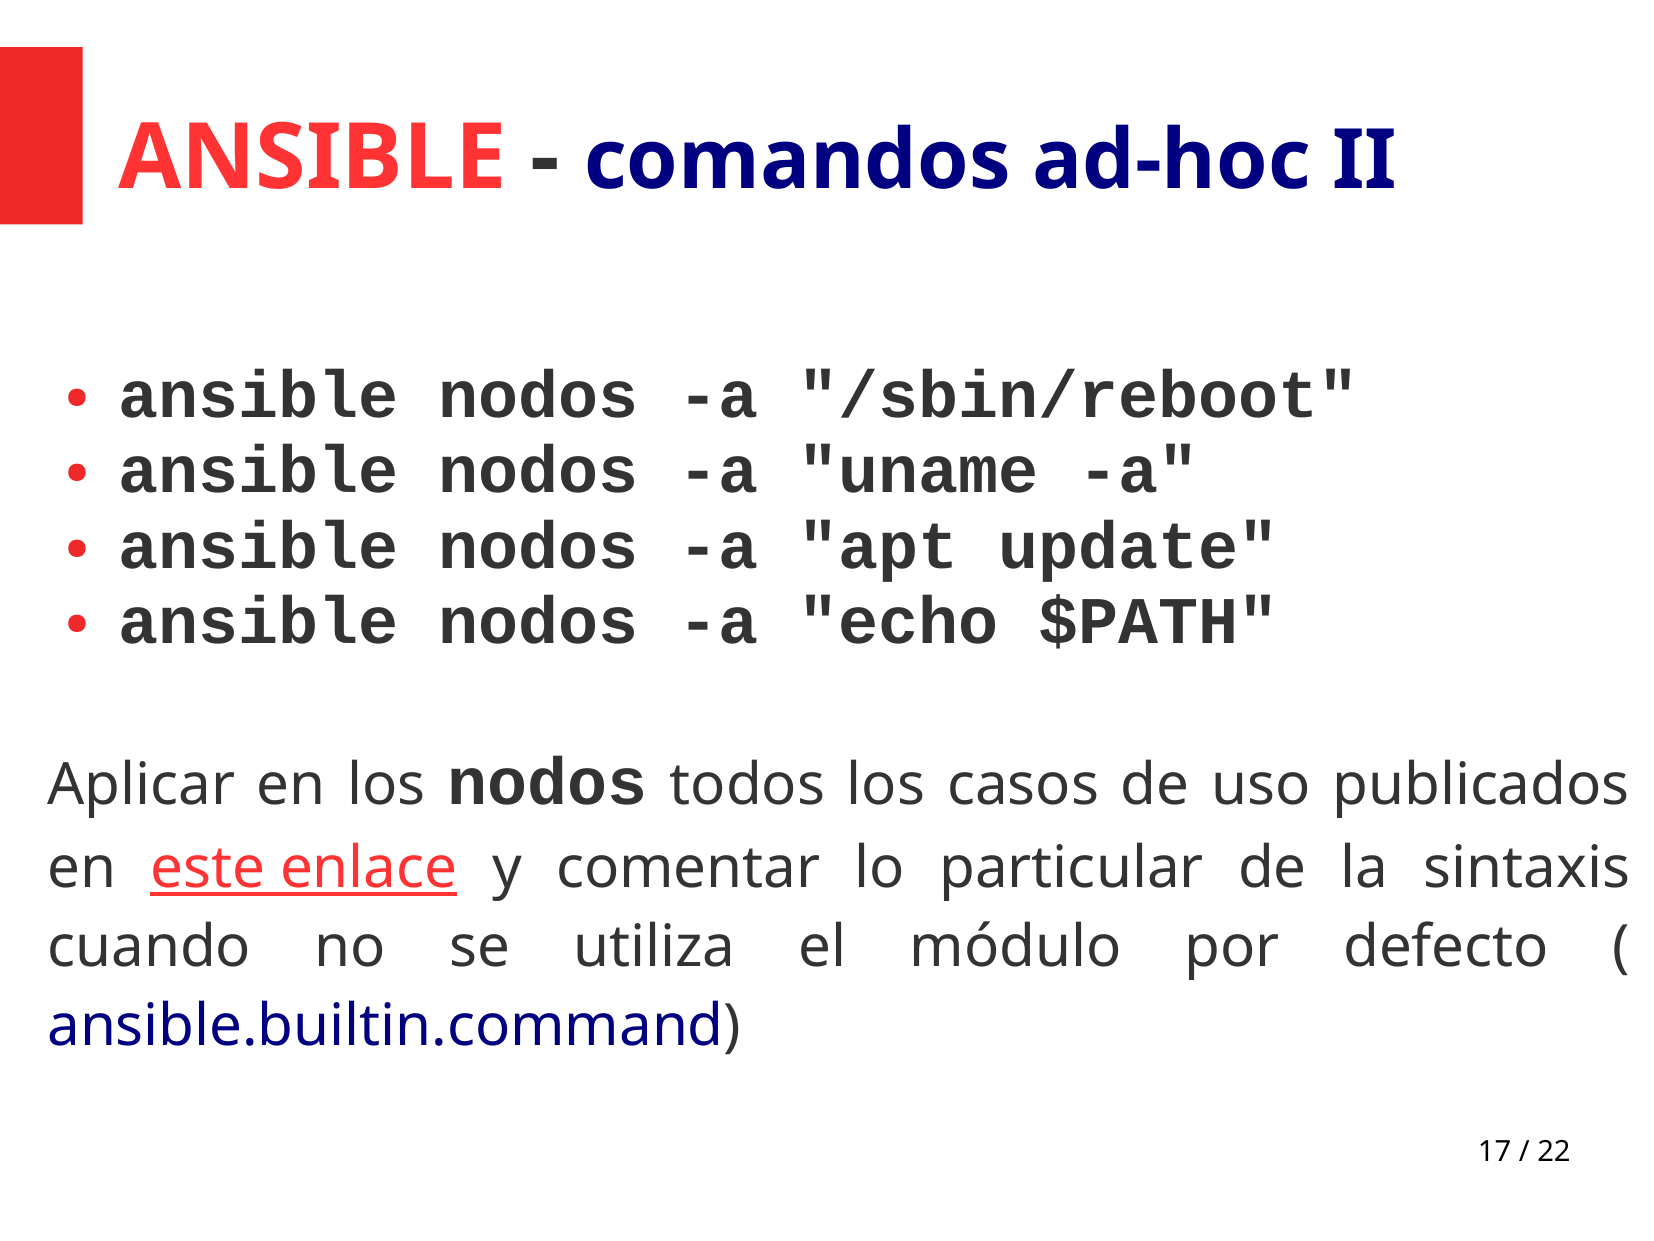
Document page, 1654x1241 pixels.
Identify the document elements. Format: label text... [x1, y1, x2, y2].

title ANSIBLE - comandos ad-hoc II [118, 49, 1571, 256]
list ansible nodos -a "/sbin/reboot" ansible nodos -a "uname -a" ansible nodos -a "apt update" ansible nodos -a "echo $PATH" Aplicar en los nodos todos los casos de uso publicados en este enlace y comentar lo particular de la sintaxis cuando no se utiliza el módulo por defecto (ansible.builtin.command) [47, 256, 1630, 1205]
